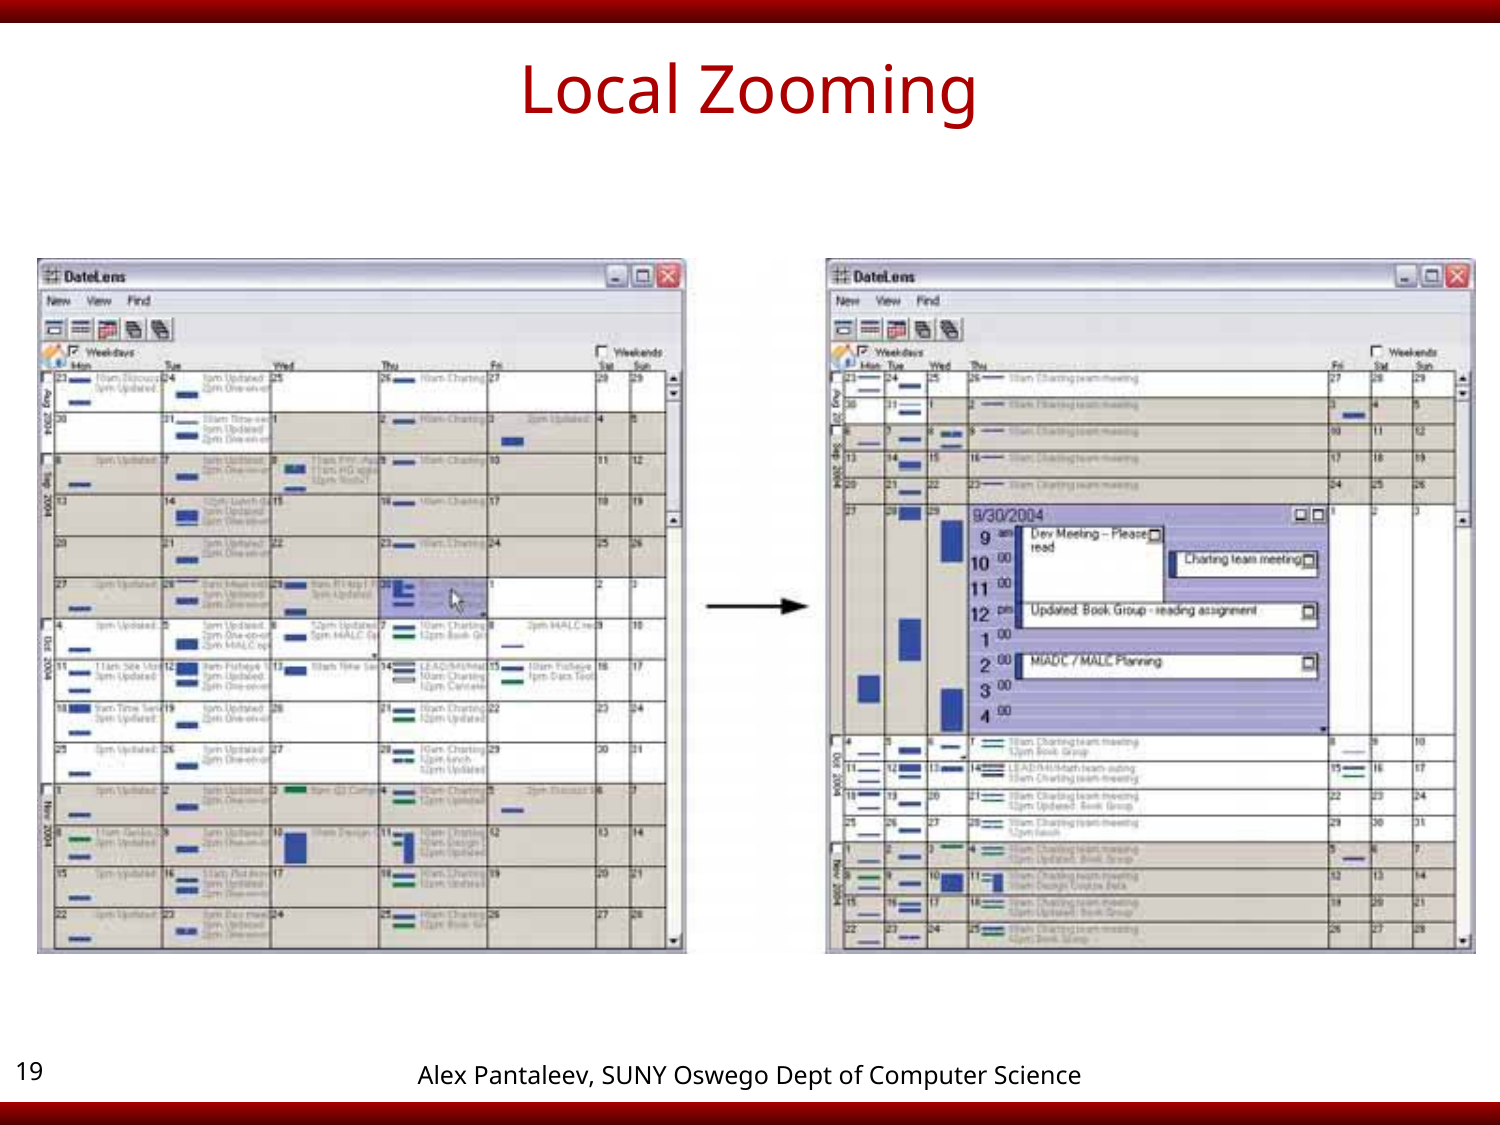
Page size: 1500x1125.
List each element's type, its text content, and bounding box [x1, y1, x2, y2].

picture [37, 258, 1476, 954]
title Local Zooming [0, 32, 1500, 143]
